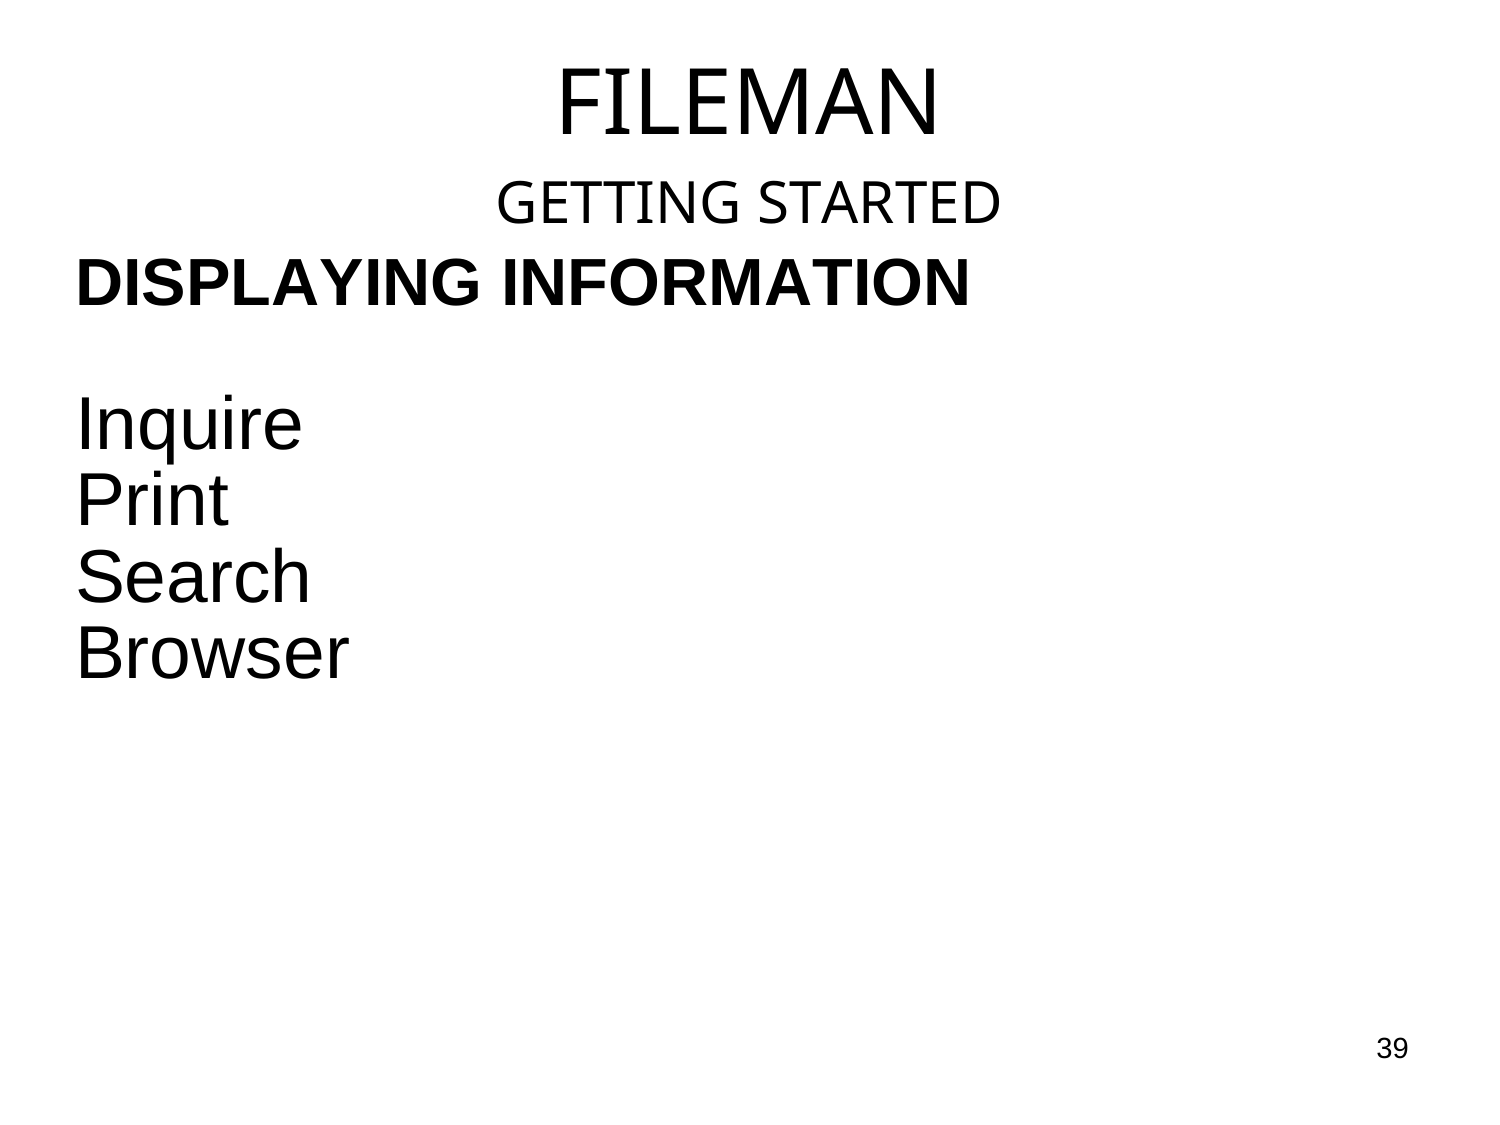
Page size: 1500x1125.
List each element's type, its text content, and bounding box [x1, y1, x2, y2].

list DISPLAYING INFORMATION Inquire Print Search Browser [75, 262, 1424, 991]
title FILEMAN GETTING STARTED [75, 32, 1424, 245]
